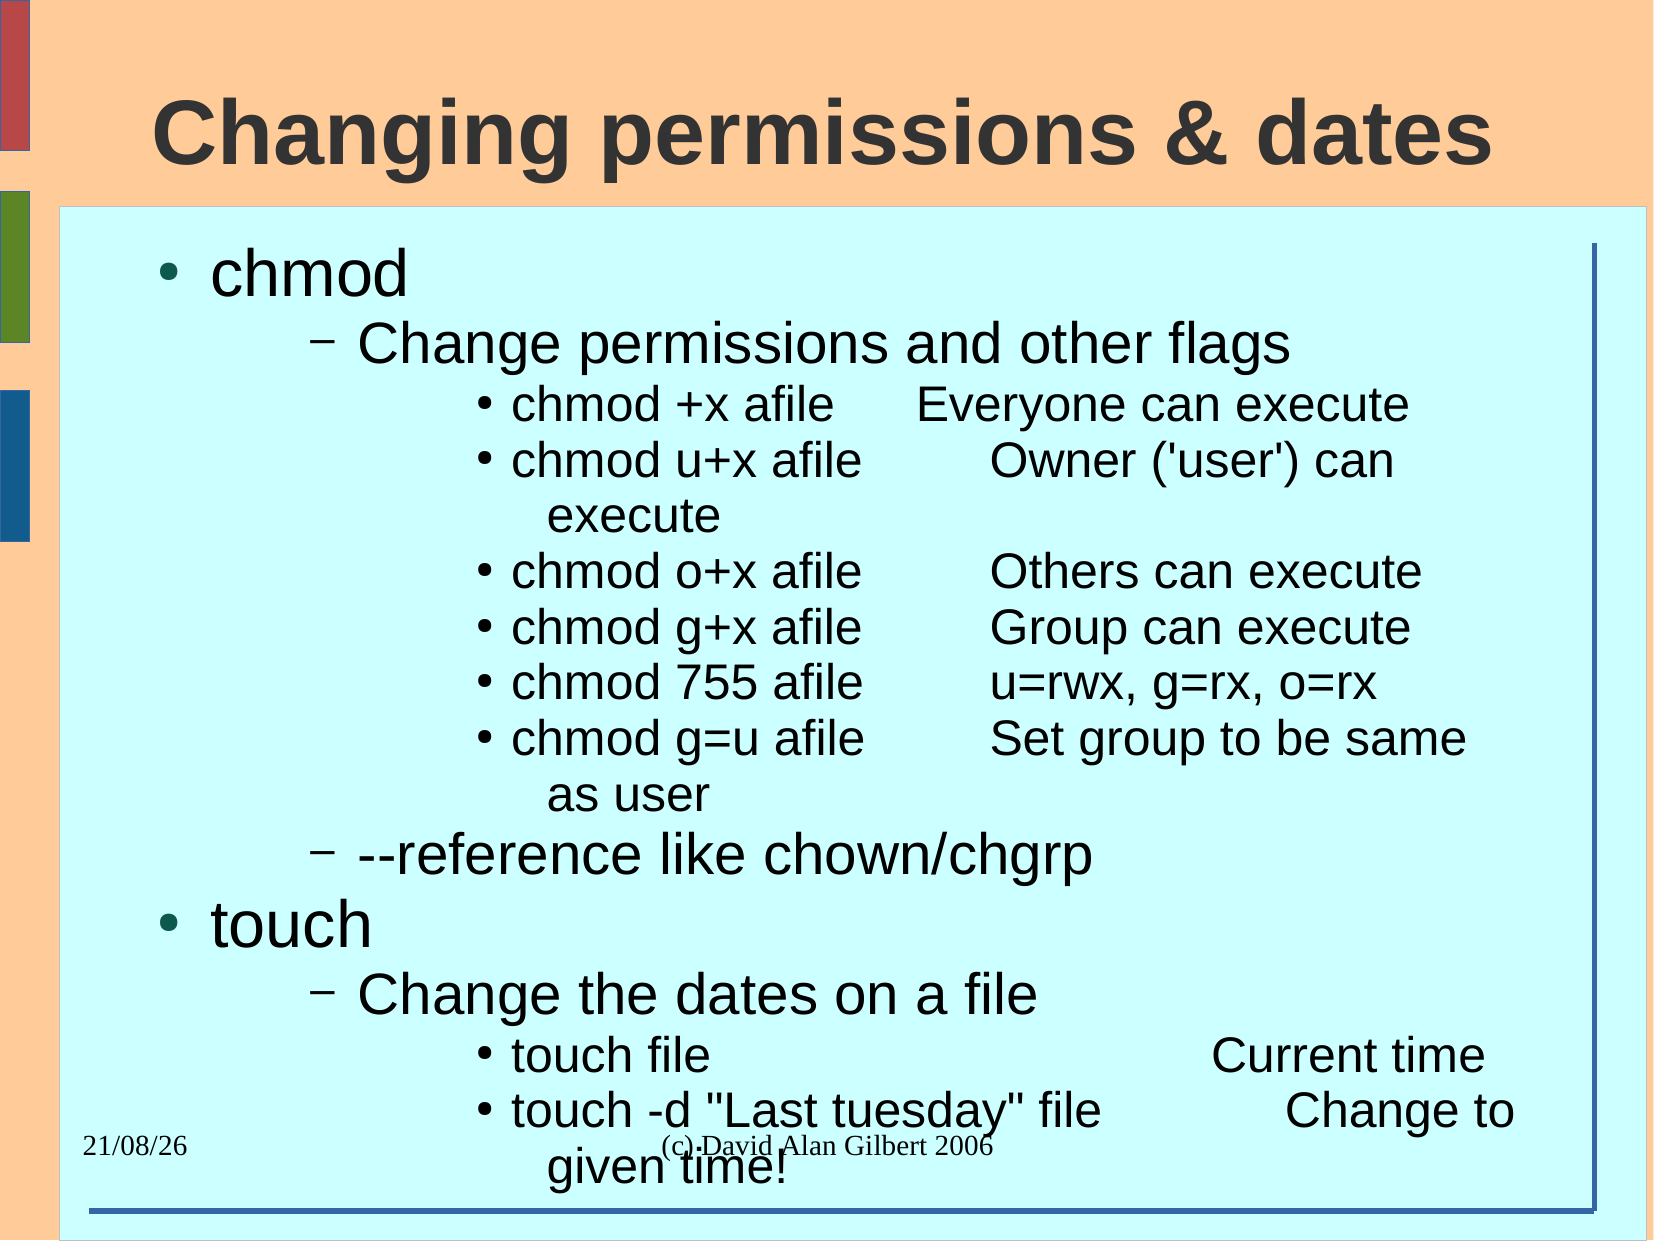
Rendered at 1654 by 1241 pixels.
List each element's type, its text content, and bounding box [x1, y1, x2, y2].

title Changing permissions & dates [118, 29, 1531, 237]
list chmod Change permissions and other flags chmod +x afile Everyone can execute chmod u+x afile Owner ('user') can execute chmod o+x afile Others can execute chmod g+x afile Group can execute chmod 755 afile u=rwx, g=rx, o=rx chmod g=u afile Set group to be same as user --reference like chown/chgrp touch Change the dates on a file touch file Current time touch -d "Last tuesday" file Change to given time! [121, 236, 1534, 1127]
